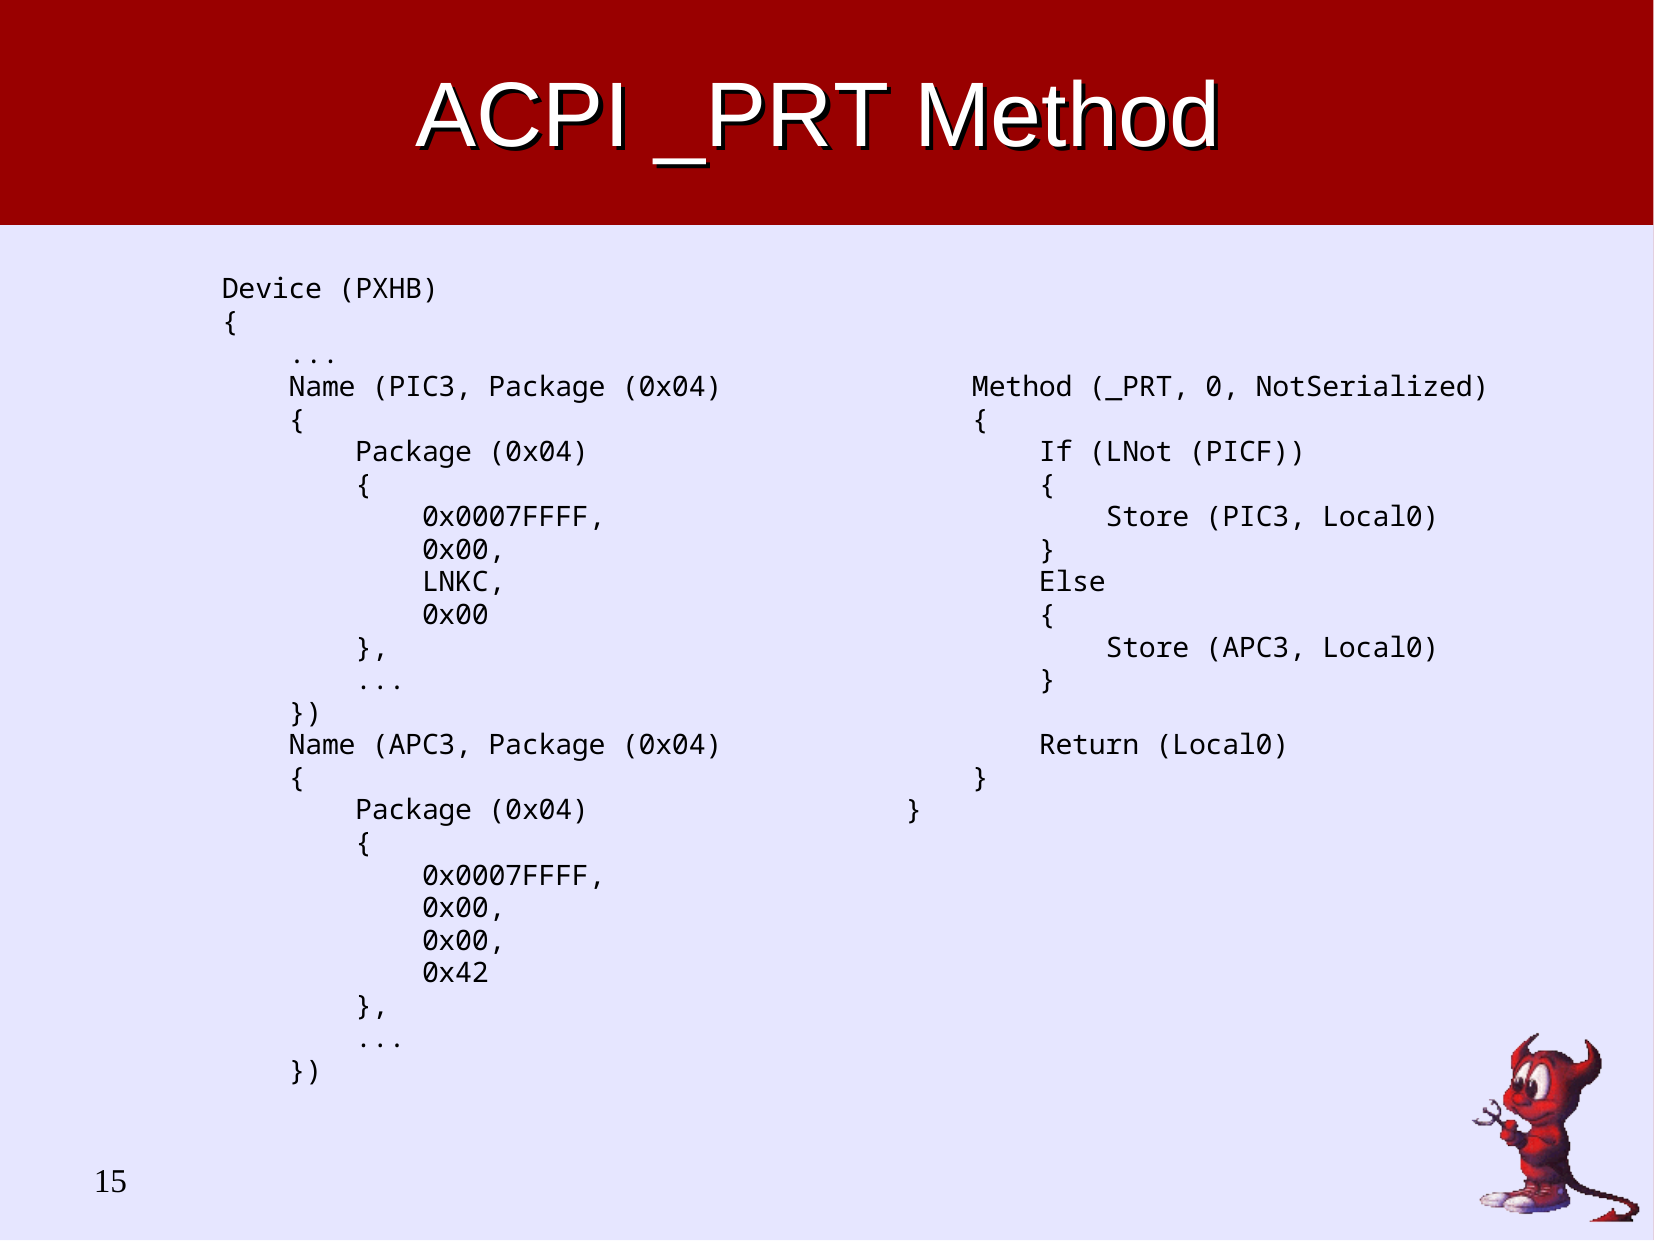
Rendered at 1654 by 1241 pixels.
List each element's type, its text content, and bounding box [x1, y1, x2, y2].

picture [1464, 1030, 1643, 1227]
title ACPI _PRT Method [112, 11, 1525, 219]
chart [121, 274, 1532, 1192]
